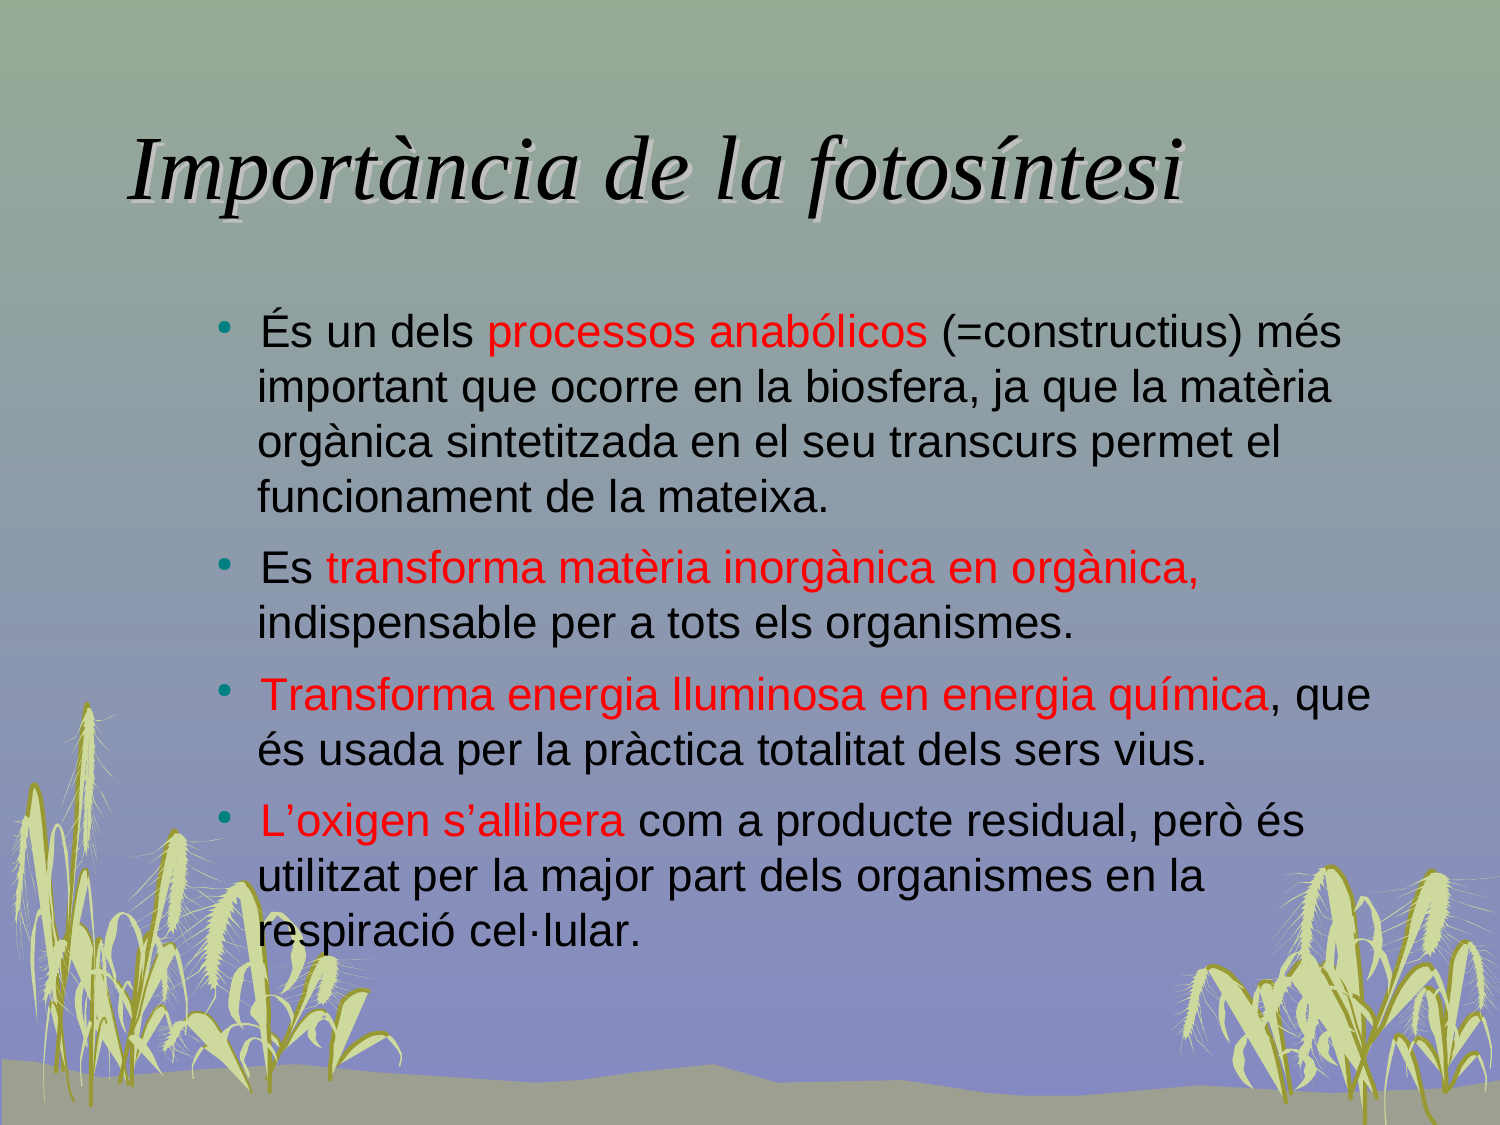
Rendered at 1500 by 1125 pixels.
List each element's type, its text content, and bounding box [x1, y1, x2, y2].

list És un dels processos anabólicos (=constructius) més important que ocorre en la biosfera, ja que la matèria orgànica sintetitzada en el seu transcurs permet el funcionament de la mateixa. Es transforma matèria inorgànica en orgànica, indispensable per a tots els organismes. Transforma energia lluminosa en energia química, que és usada per la pràctica totalitat dels sers vius. L’oxigen s’allibera com a producte residual, però és utilitzat per la major part dels organismes en la respiració cel·lular. [112, 293, 1388, 964]
title Importància de la fotosíntesi [112, 99, 1388, 226]
